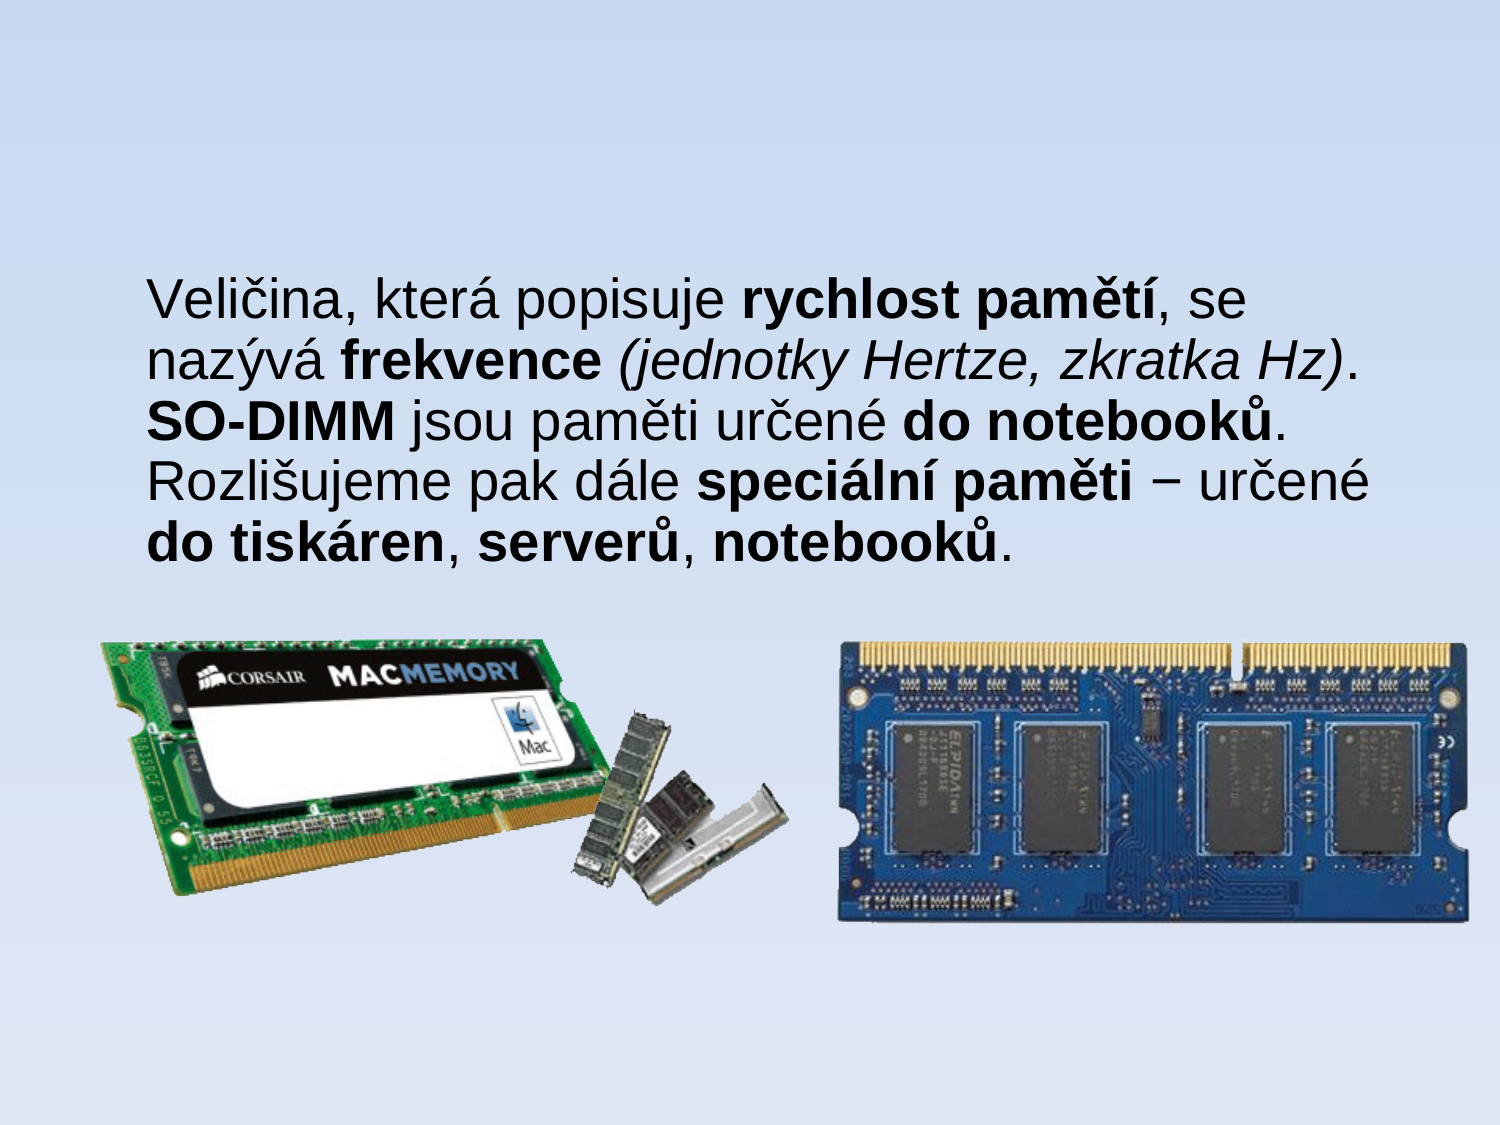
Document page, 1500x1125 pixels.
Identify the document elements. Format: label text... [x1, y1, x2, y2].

picture [817, 621, 1500, 949]
list Veličina, která popisuje rychlost pamětí, se nazývá frekvence (jednotky Hertze, zkratka Hz). SO-DIMM jsou paměti určené do notebooků. Rozlišujeme pak dále speciální paměti − určené do tiskáren, serverů, notebooků. [75, 262, 1426, 622]
picture [88, 633, 796, 927]
